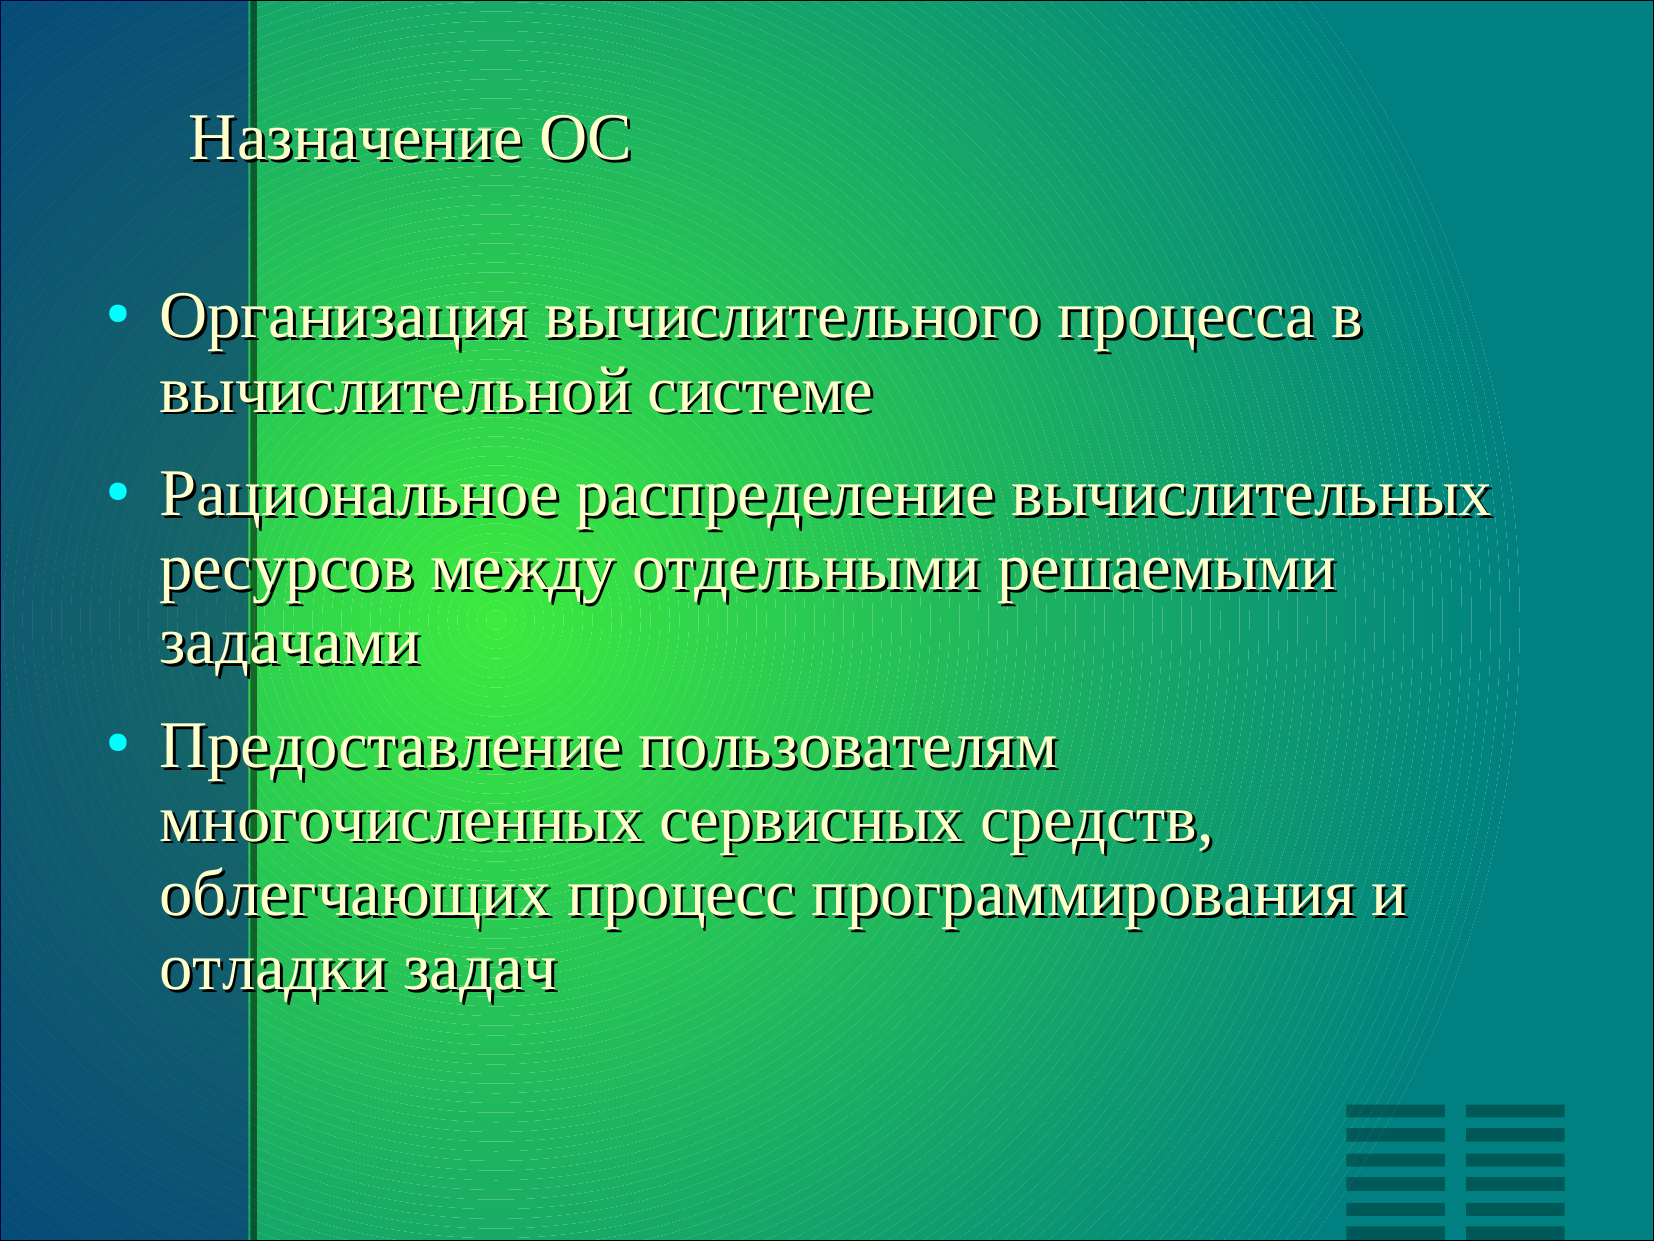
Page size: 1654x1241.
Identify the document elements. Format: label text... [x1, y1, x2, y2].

list Назначение ОС [118, 99, 1531, 237]
list Организация вычислительного процесса в вычислительной системе Рациональное распределение вычислительных ресурсов между отдельными решаемыми задачами Предоставление пользователям многочисленных сервисных средств, облегчающих процесс программирования и отладки задач [88, 278, 1501, 1004]
title [119, 0, 1533, 425]
